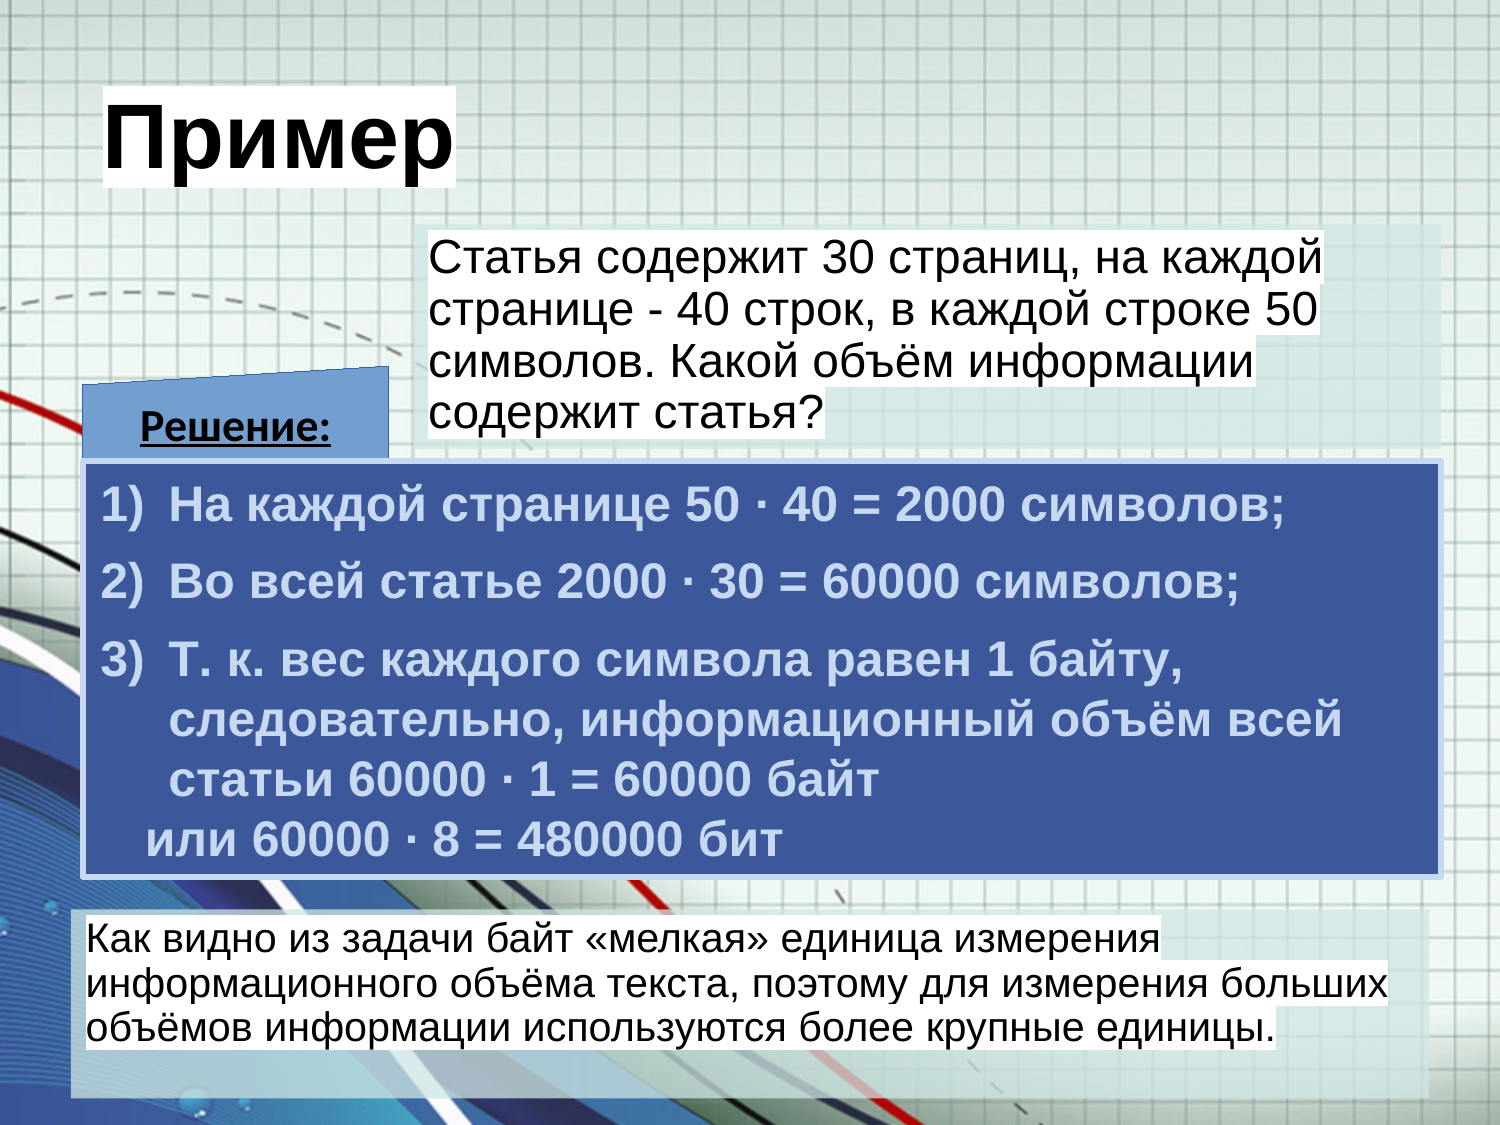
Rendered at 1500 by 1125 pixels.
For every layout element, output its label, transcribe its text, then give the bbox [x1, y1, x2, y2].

picture [0, 0, 1500, 1125]
title Пример [88, 30, 1382, 249]
text_box На каждой странице 50 ∙ 40 = 2000 символов; Во всей статье 2000 ∙ 30 = 60000 символов; Т. к. вес каждого символа равен 1 байту, следовательно, информационный объём всей статьи 60000 ∙ 1 = 60000 байт или 60000 ∙ 8 = 480000 бит [82, 460, 1441, 877]
text_box Решение: [82, 366, 389, 458]
list Статья содержит 30 страниц, на каждой странице - 40 строк, в каждой строке 50 символов. Какой объём информации содержит статья? [413, 224, 1441, 449]
list Как видно из задачи байт «мелкая» единица измерения информационного объёма текста, поэтому для измерения больших объёмов информации используются более крупные единицы. [70, 909, 1430, 1099]
